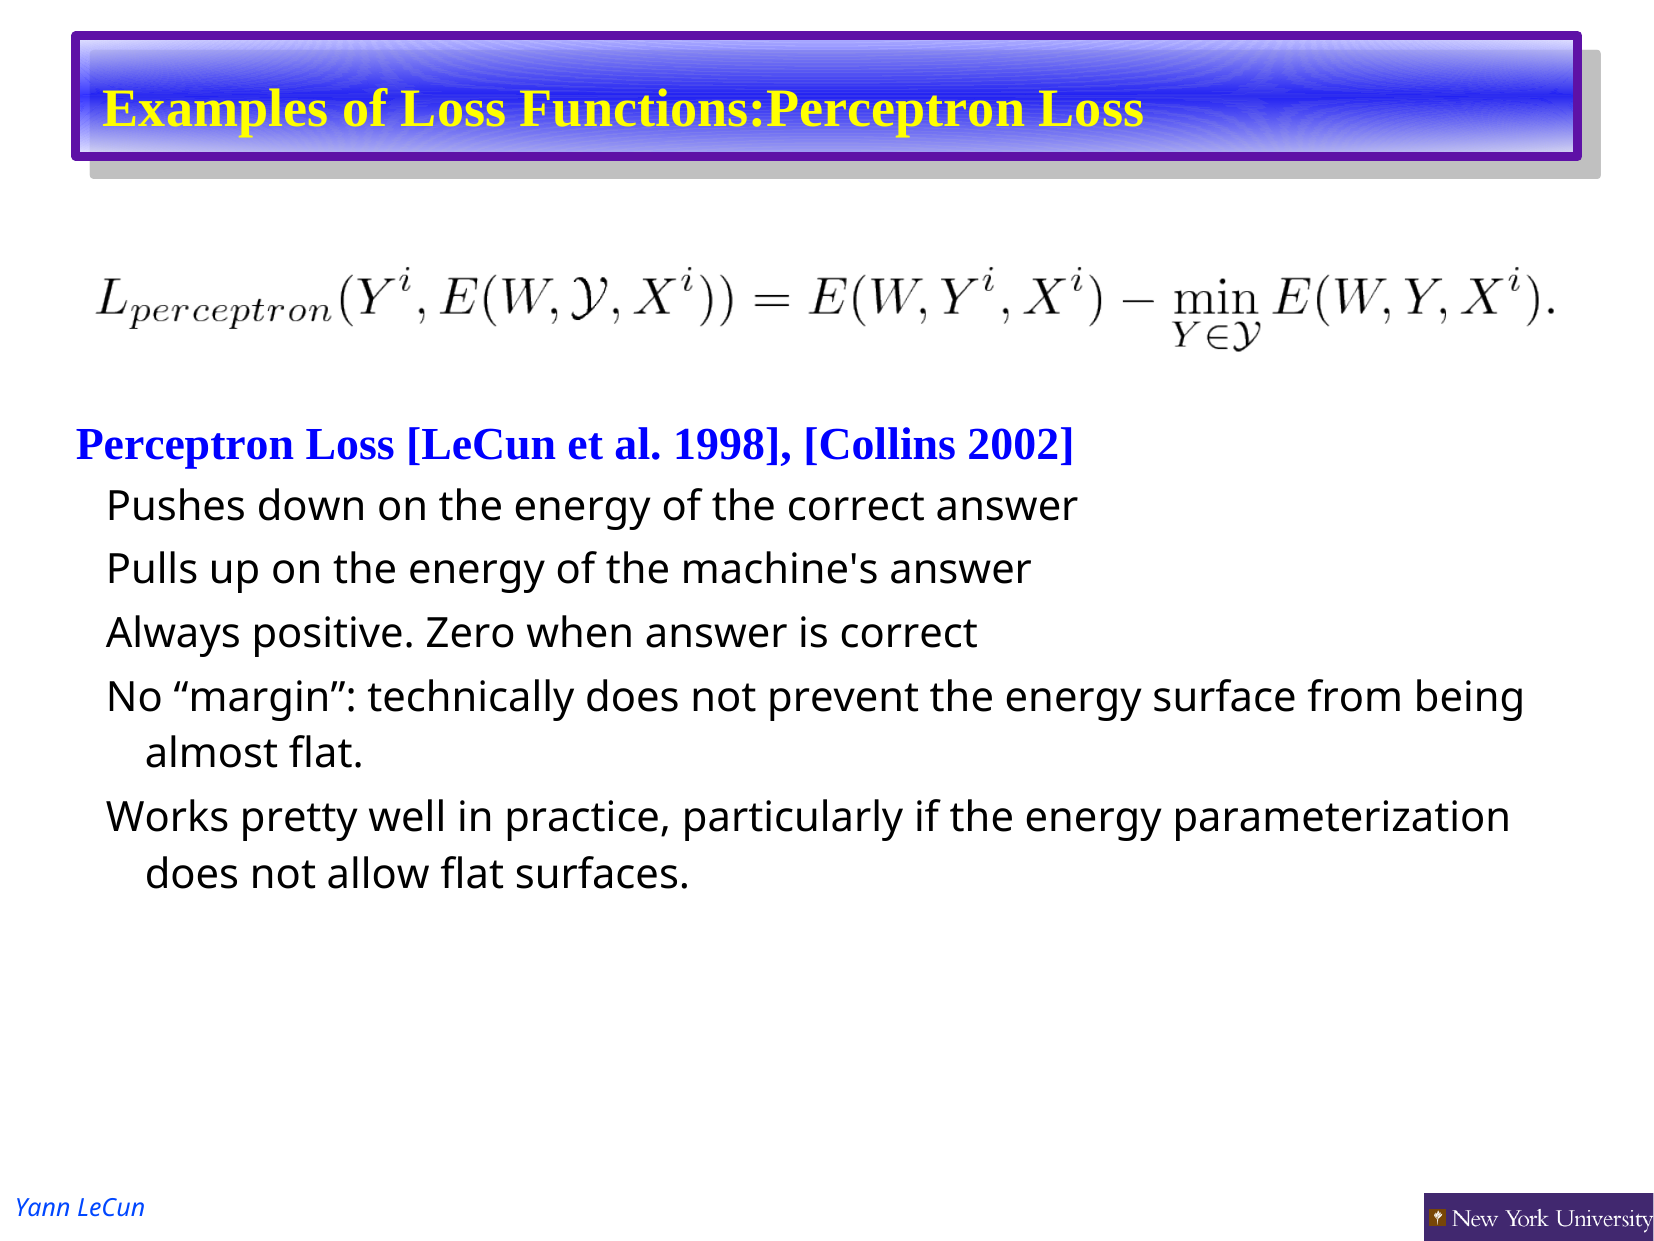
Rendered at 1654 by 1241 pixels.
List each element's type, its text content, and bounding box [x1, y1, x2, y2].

picture [90, 262, 1559, 357]
picture [1424, 1193, 1654, 1241]
list Perceptron Loss [LeCun et al. 1998], [Collins 2002] Pushes down on the energy of the correct answer Pulls up on the energy of the machine's answer Always positive. Zero when answer is correct No “margin”: technically does not prevent the energy surface from being almost flat. Works pretty well in practice, particularly if the energy parameterization does not allow flat surfaces. [75, 418, 1597, 960]
title Examples of Loss Functions:Perceptron Loss [75, 35, 1578, 157]
